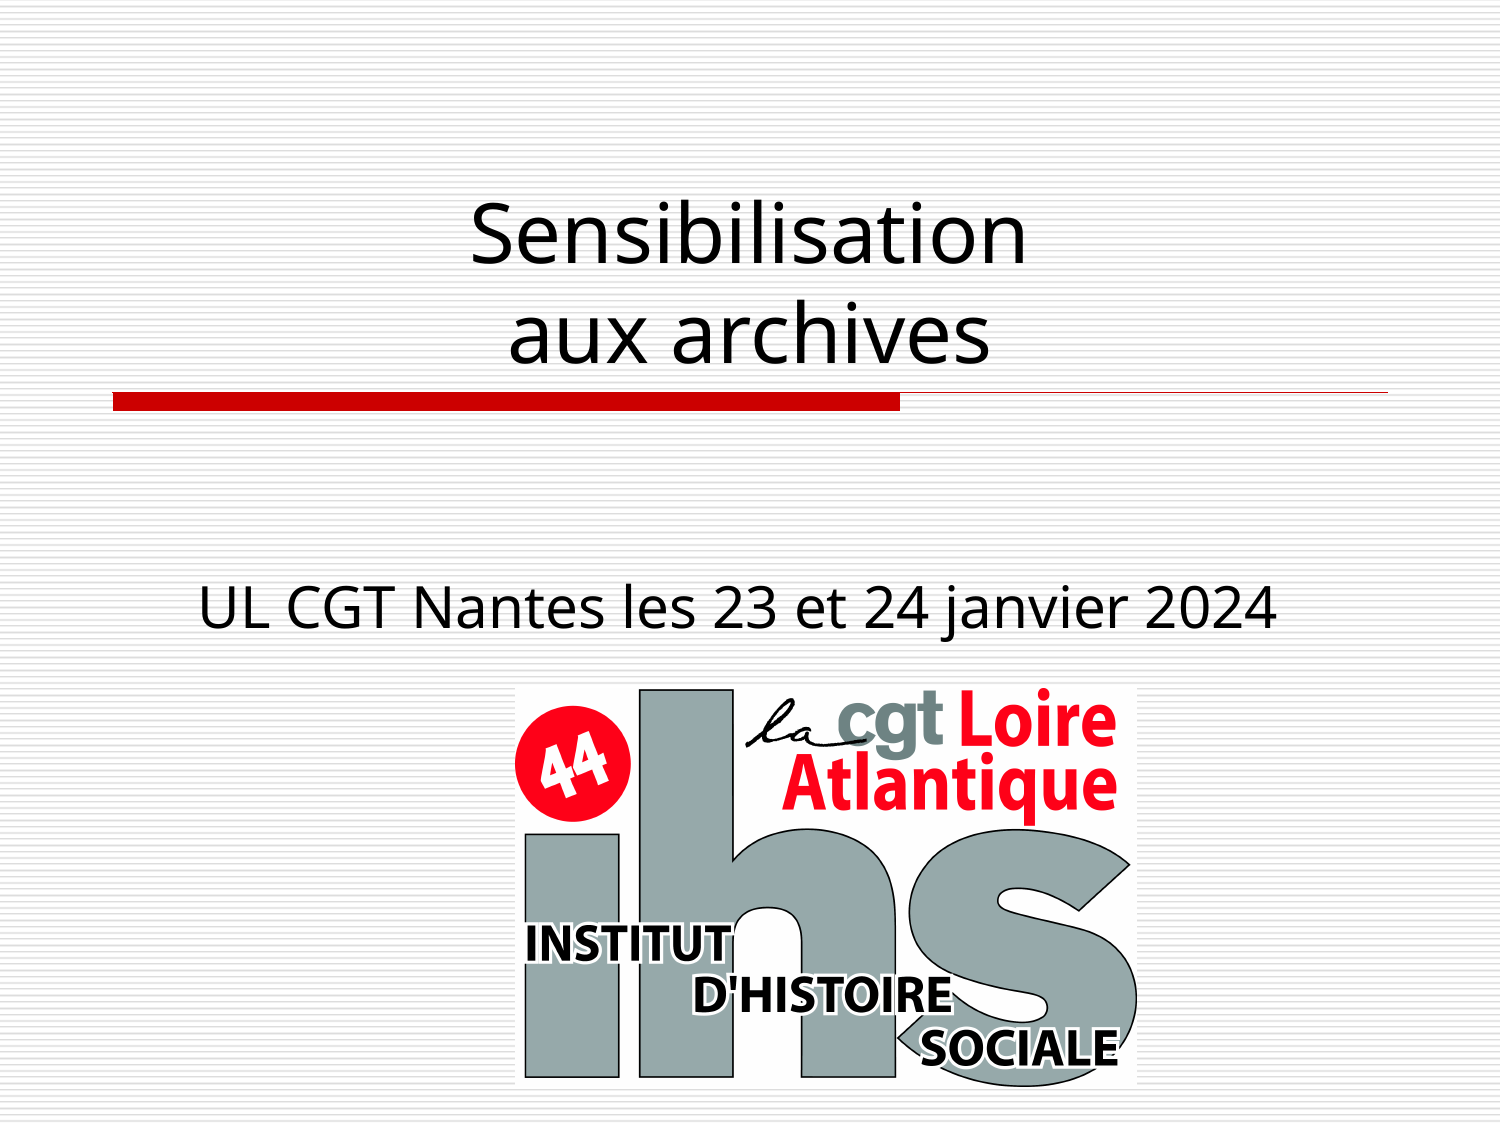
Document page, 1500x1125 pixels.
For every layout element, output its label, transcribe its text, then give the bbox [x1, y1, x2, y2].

subtitle UL CGT Nantes les 23 et 24 janvier 2024 [88, 562, 1388, 825]
title Sensibilisation aux archives [112, 162, 1388, 388]
picture [0, 0, 1500, 1125]
